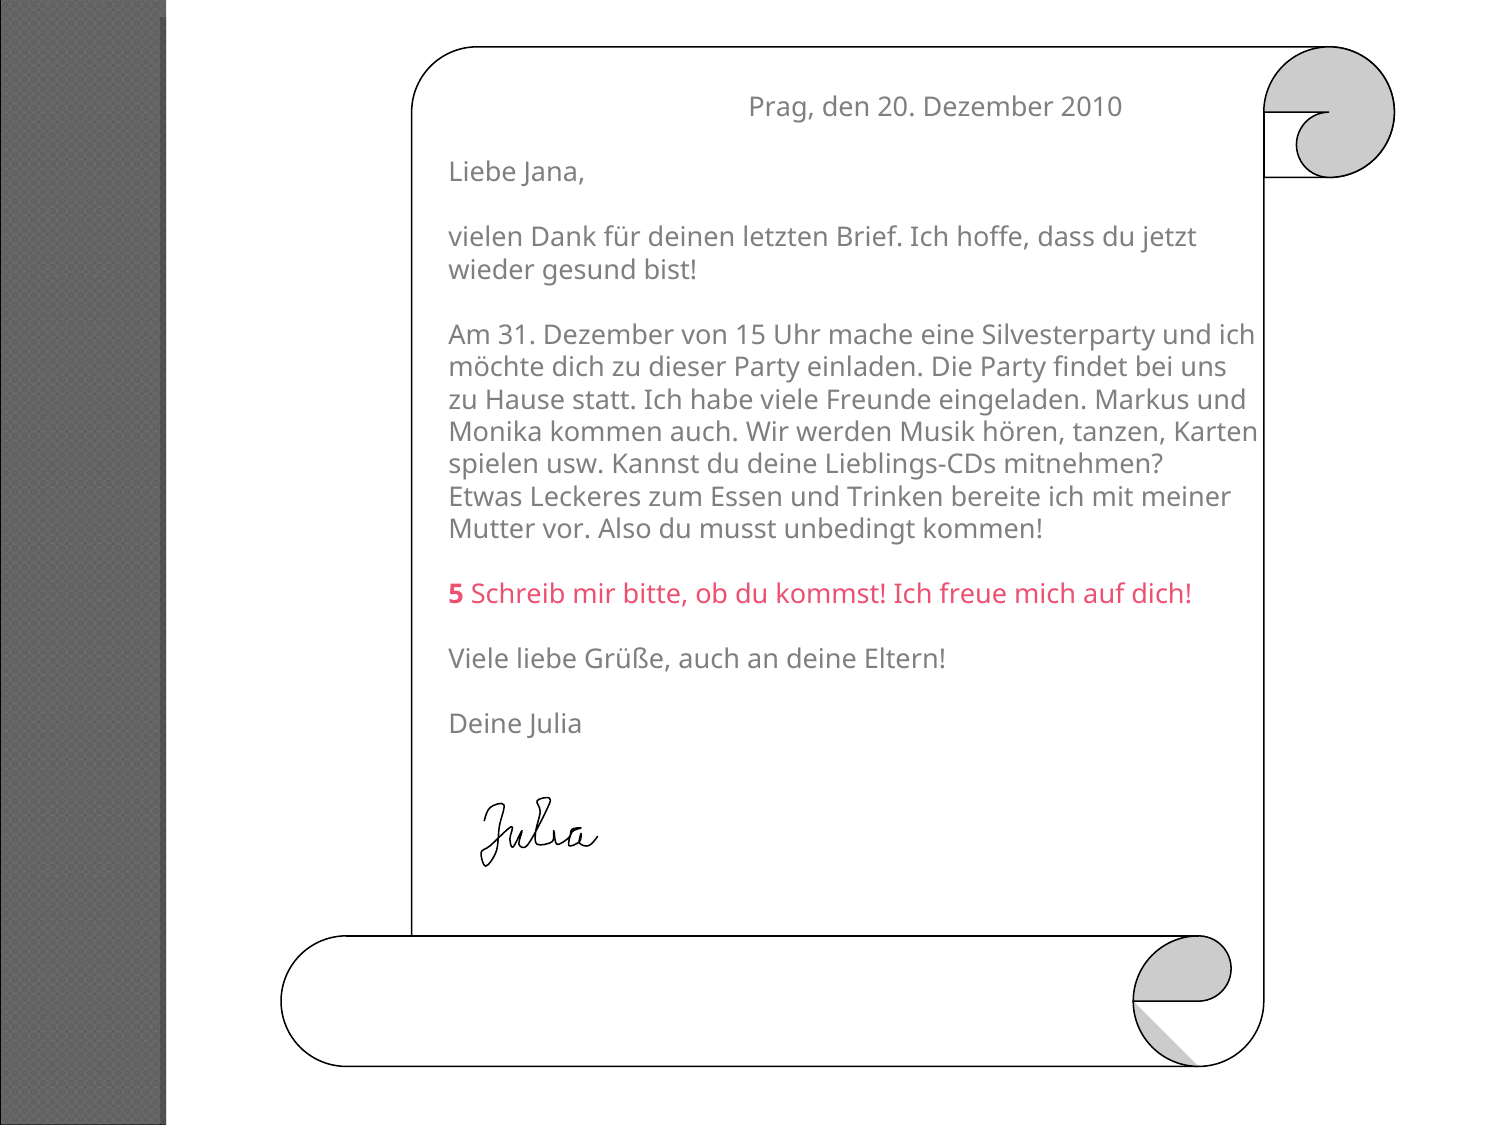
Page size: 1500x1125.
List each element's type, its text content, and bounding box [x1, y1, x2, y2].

text_box [281, 46, 1395, 1067]
picture [0, 0, 166, 1125]
text_box Prag, den 20. Dezember 2010 Liebe Jana, vielen Dank für deinen letzten Brief. Ich hoffe, dass du jetzt wieder gesund bist! Am 31. Dezember von 15 Uhr mache eine Silvesterparty und ich möchte dich zu dieser Party einladen. Die Party findet bei uns zu Hause statt. Ich habe viele Freunde eingeladen. Markus und Monika kommen auch. Wir werden Musik hören, tanzen, Karten spielen usw. Kannst du deine Lieblings-CDs mitnehmen? Etwas Leckeres zum Essen und Trinken bereite ich mit meiner Mutter vor. Also du musst unbedingt kommen! 5 Schreib mir bitte, ob du kommst! Ich freue mich auf dich! Viele liebe Grüße, auch an deine Eltern! Deine Julia [433, 81, 1278, 915]
